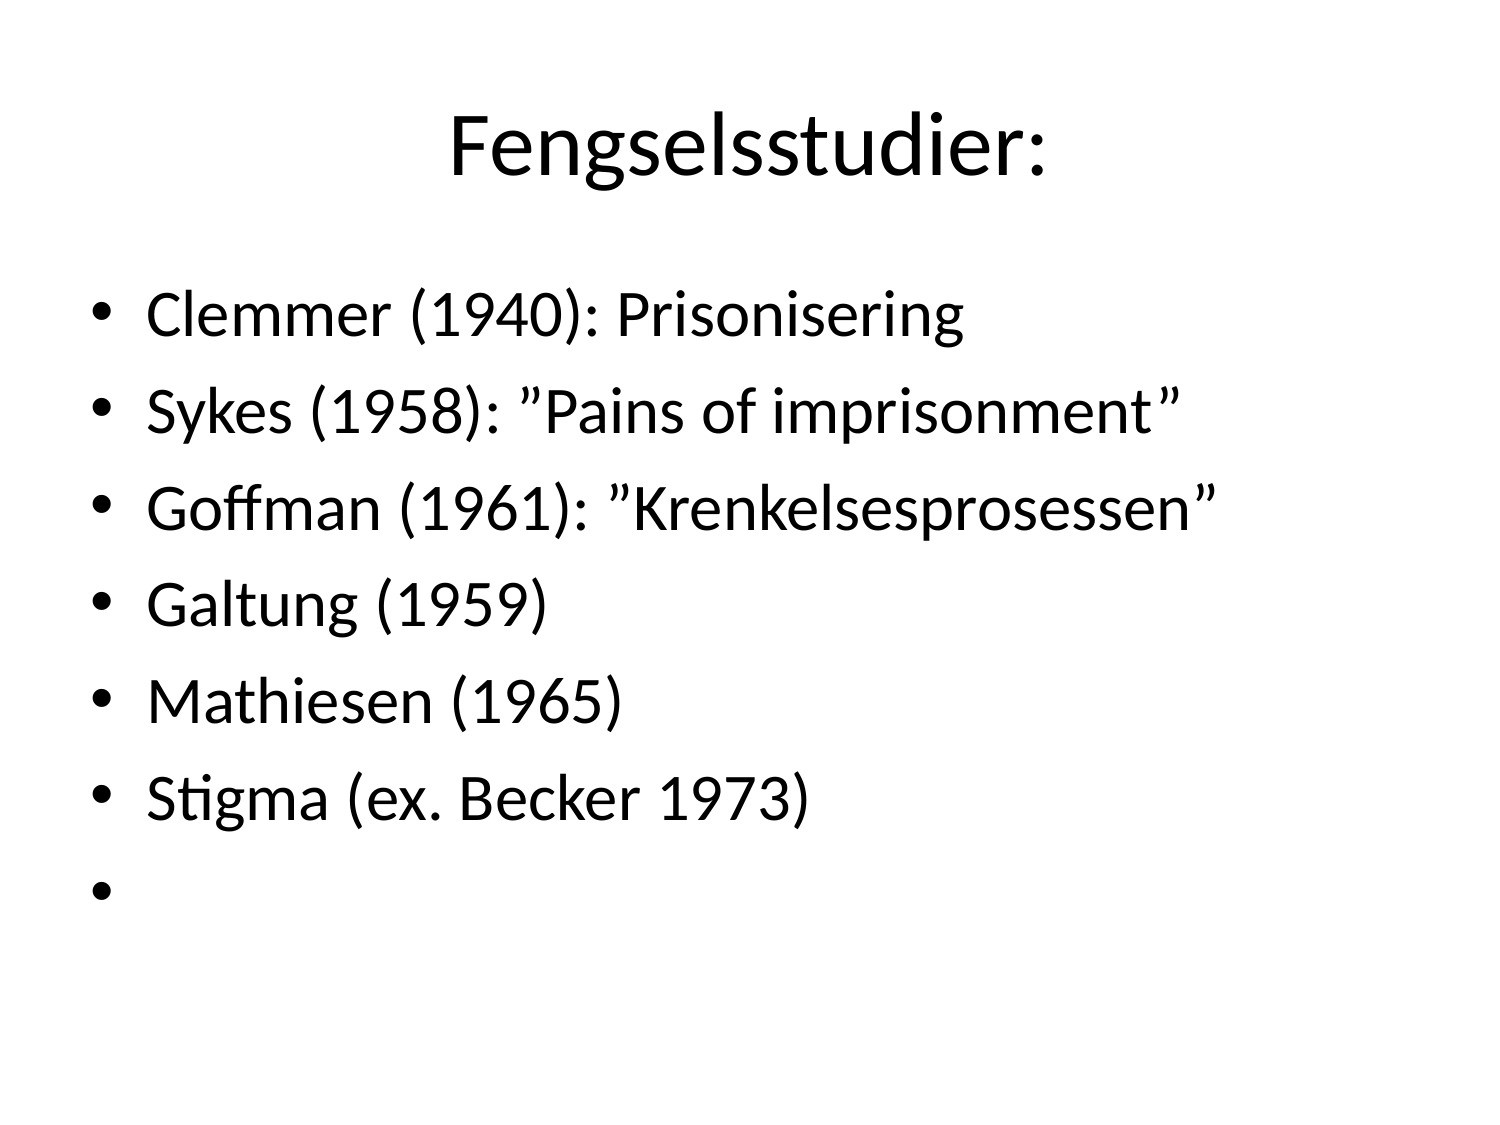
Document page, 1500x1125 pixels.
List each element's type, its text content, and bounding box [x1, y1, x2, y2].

title Fengselsstudier: [75, 45, 1426, 233]
list Clemmer (1940): Prisonisering Sykes (1958): ”Pains of imprisonment” Goffman (1961): ”Krenkelsesprosessen” Galtung (1959) Mathiesen (1965) Stigma (ex. Becker 1973) [75, 262, 1426, 1005]
